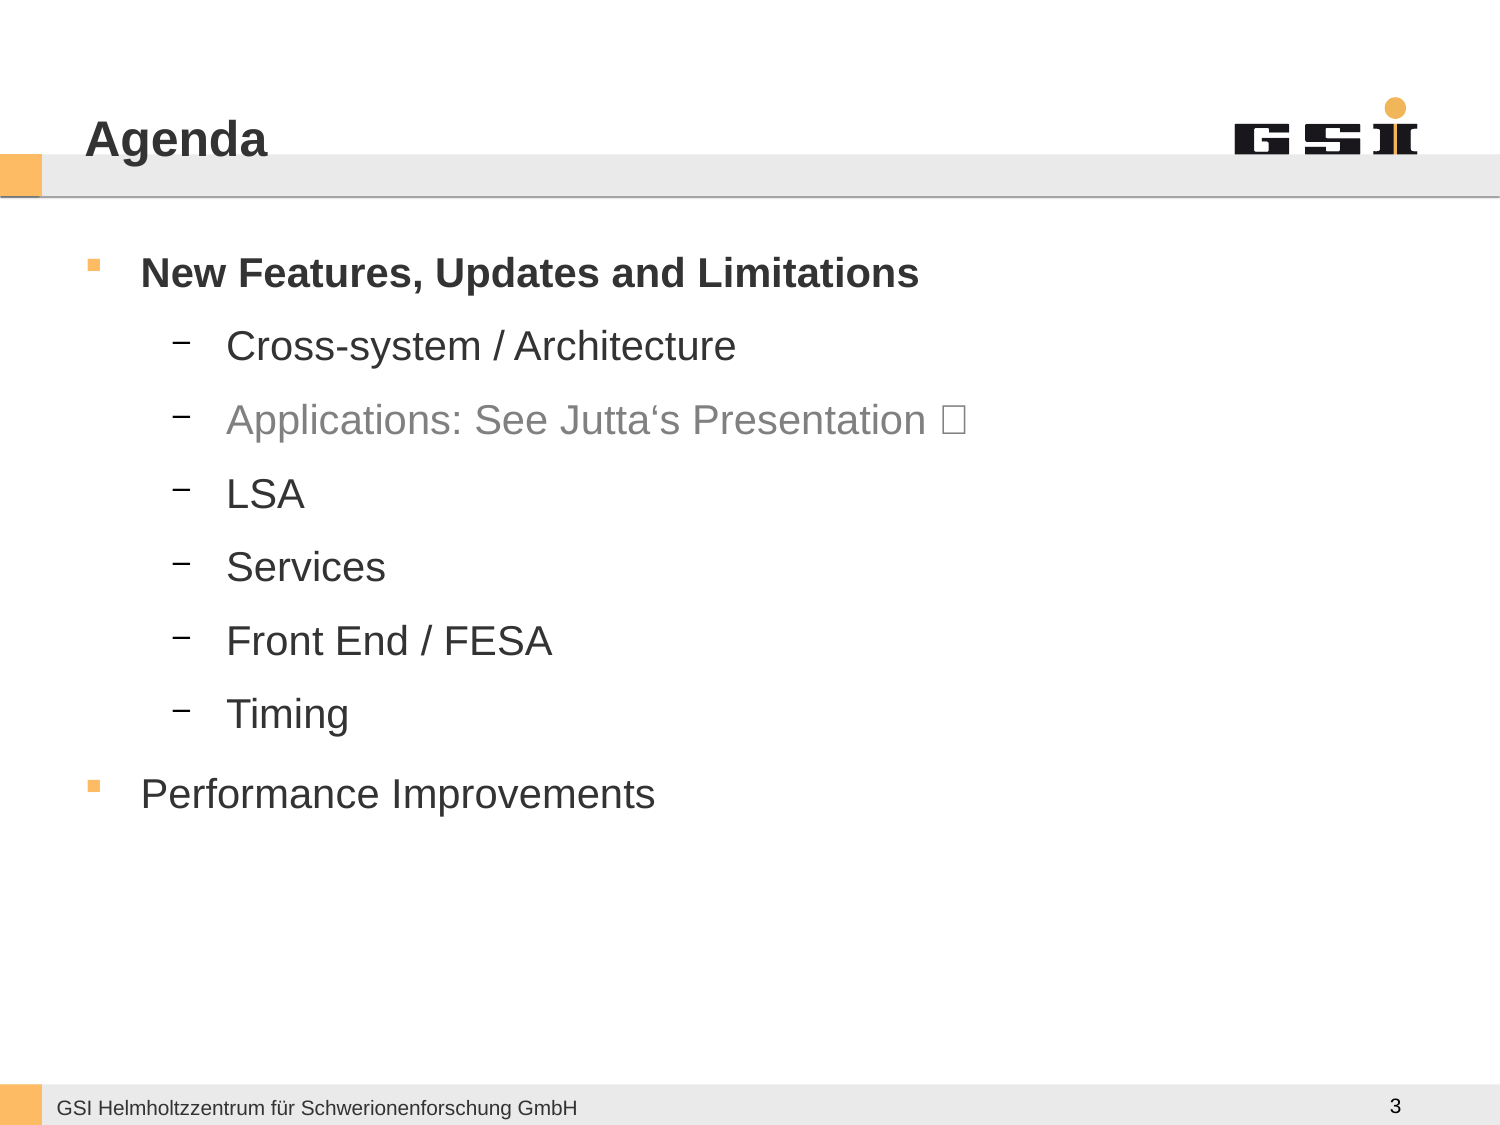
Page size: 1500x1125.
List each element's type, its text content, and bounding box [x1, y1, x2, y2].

list New Features, Updates and Limitations Cross-system / Architecture Applications: See Jutta‘s Presentation 🔗 LSA Services Front End / FESA Timing Performance Improvements [69, 237, 1417, 1043]
title Agenda [69, 44, 1192, 174]
picture [1233, 95, 1419, 154]
